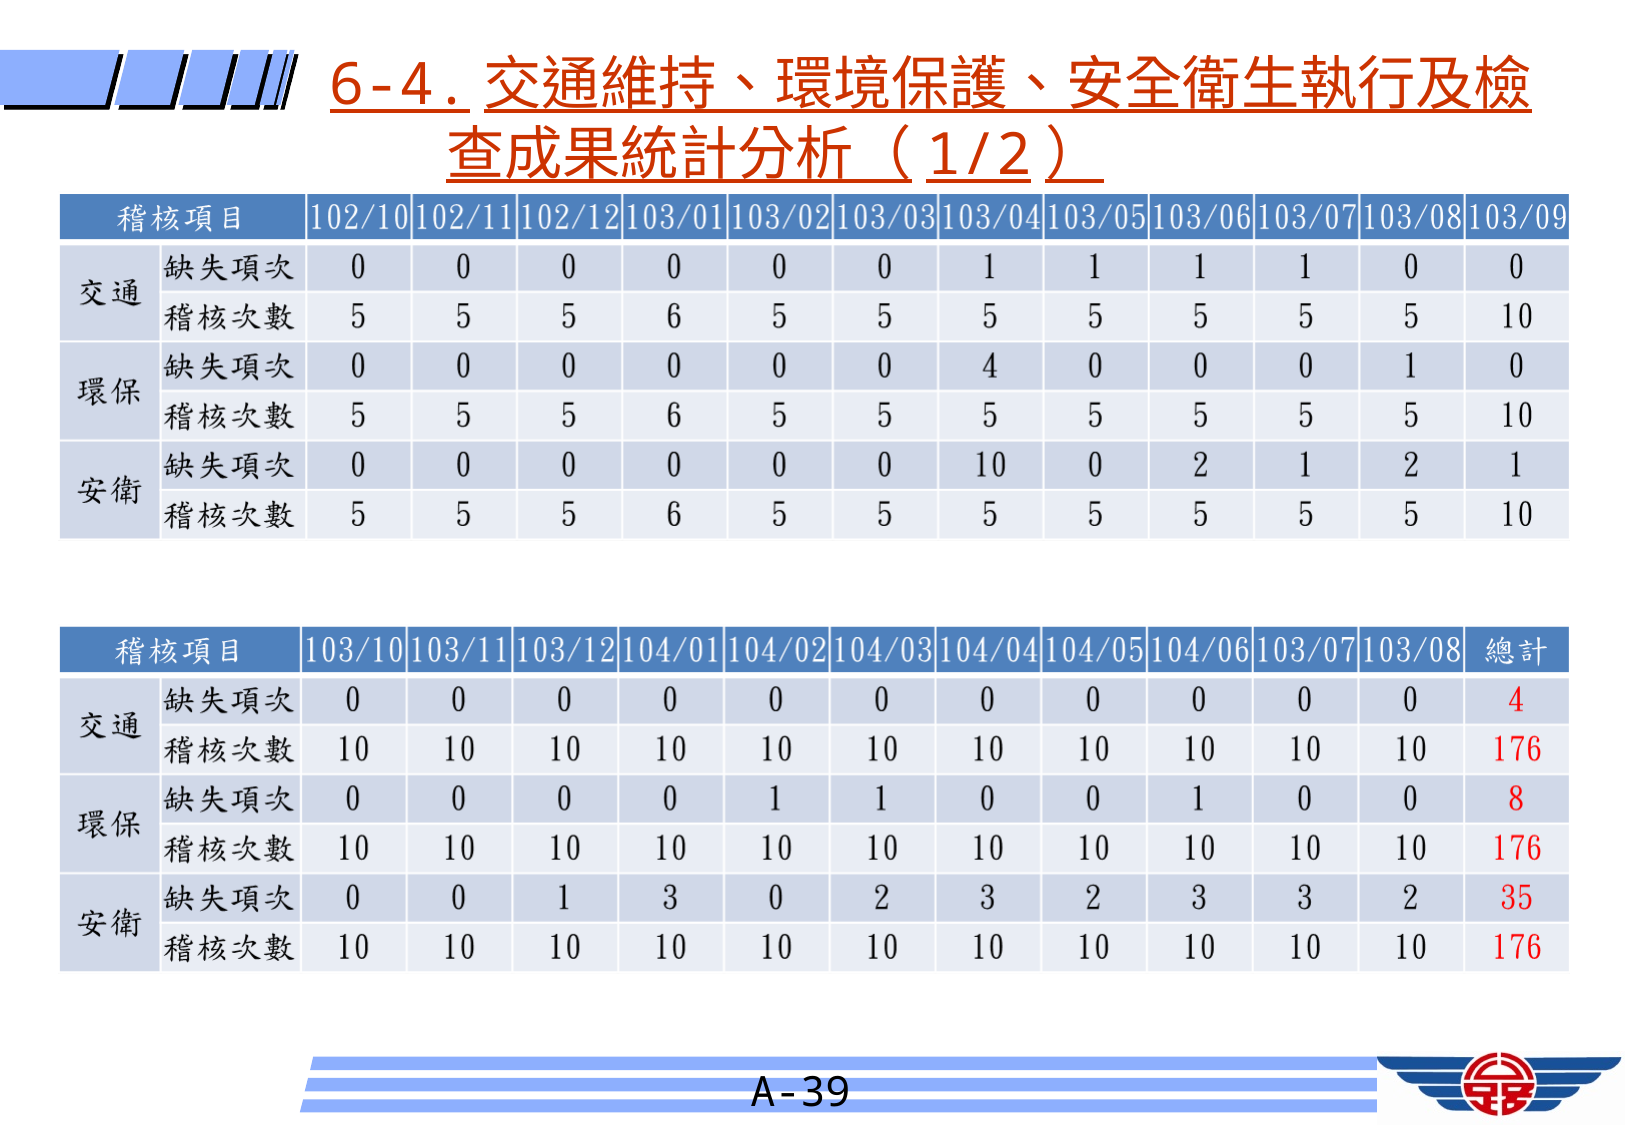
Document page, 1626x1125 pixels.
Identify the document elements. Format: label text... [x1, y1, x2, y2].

text_box 6-4.交通維持、環境保護、安全衛生執行及檢查成果統計分析（1/2） [315, 39, 1602, 194]
picture [58, 621, 1570, 989]
picture [58, 187, 1570, 555]
